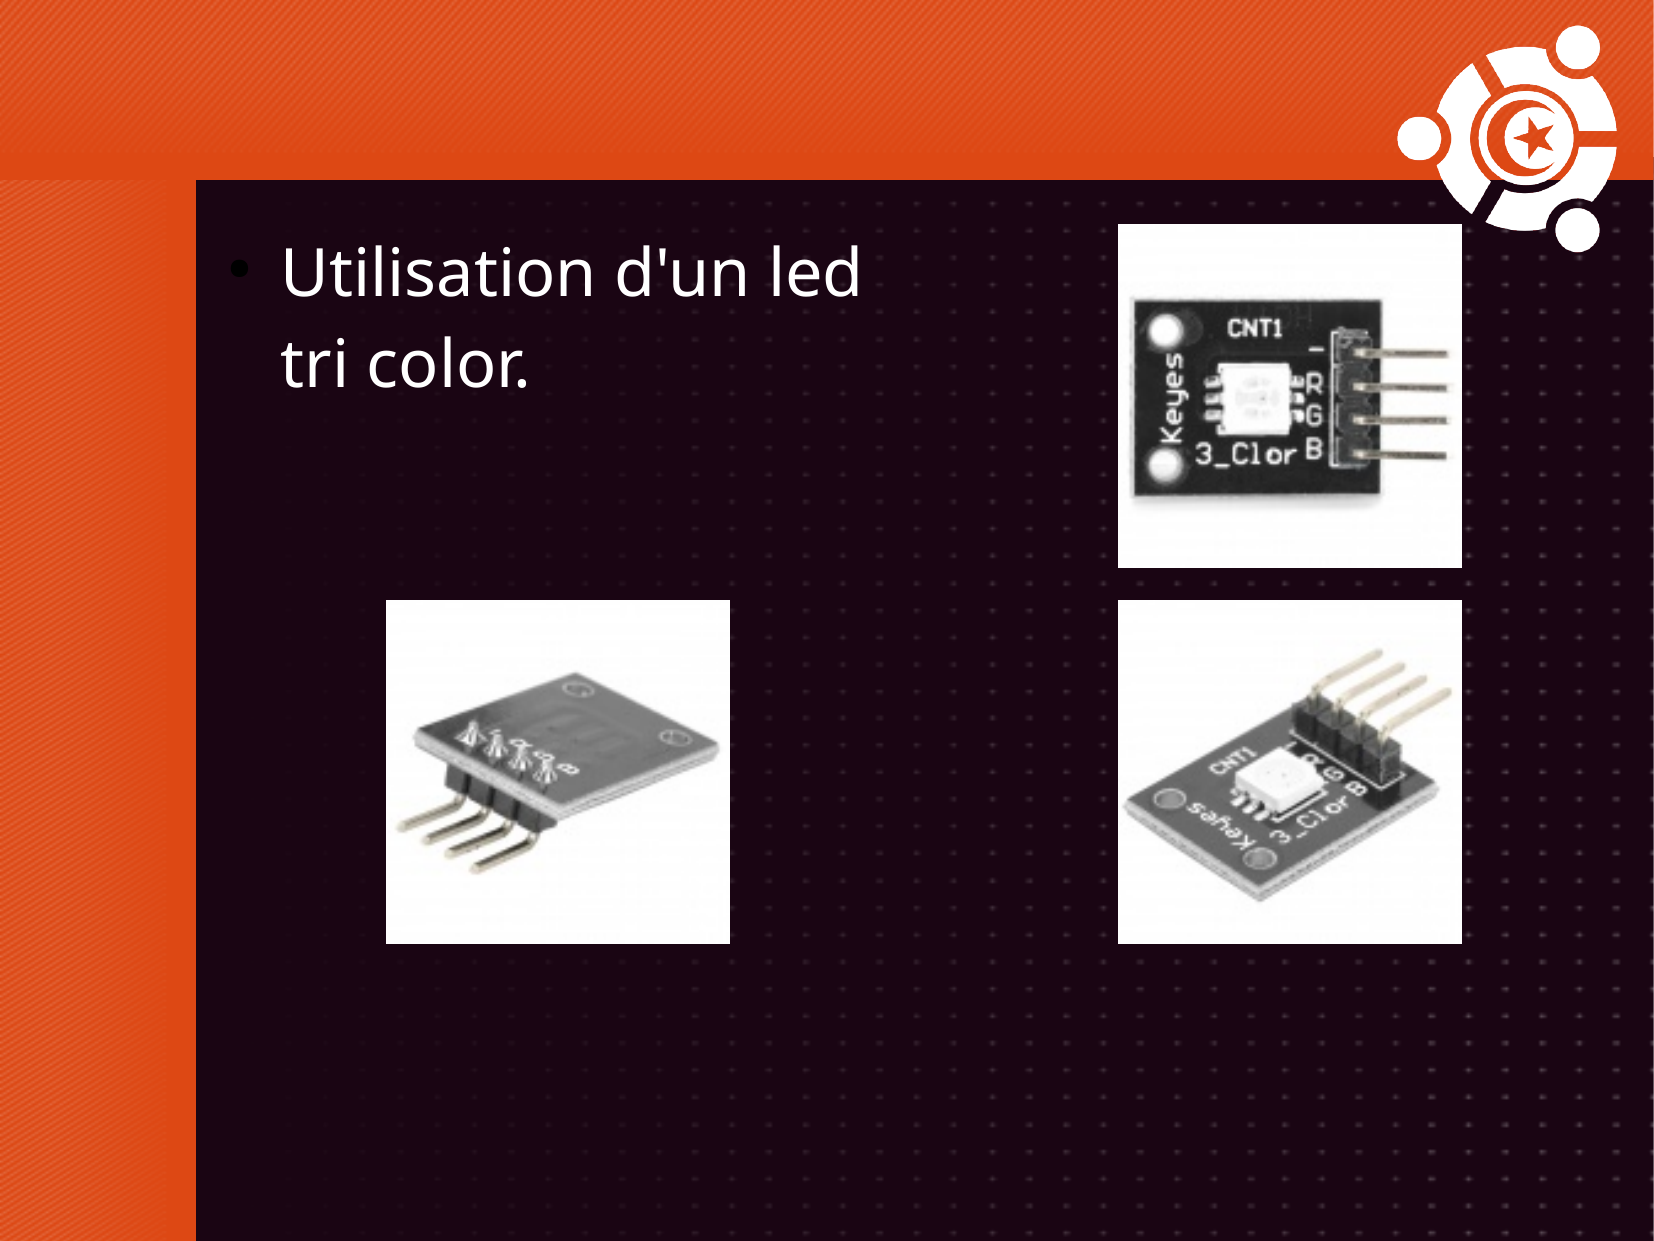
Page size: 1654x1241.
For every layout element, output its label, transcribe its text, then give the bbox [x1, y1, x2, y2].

list Utilisation d'un led tri color. [210, 225, 907, 569]
picture [0, 0, 1654, 1241]
